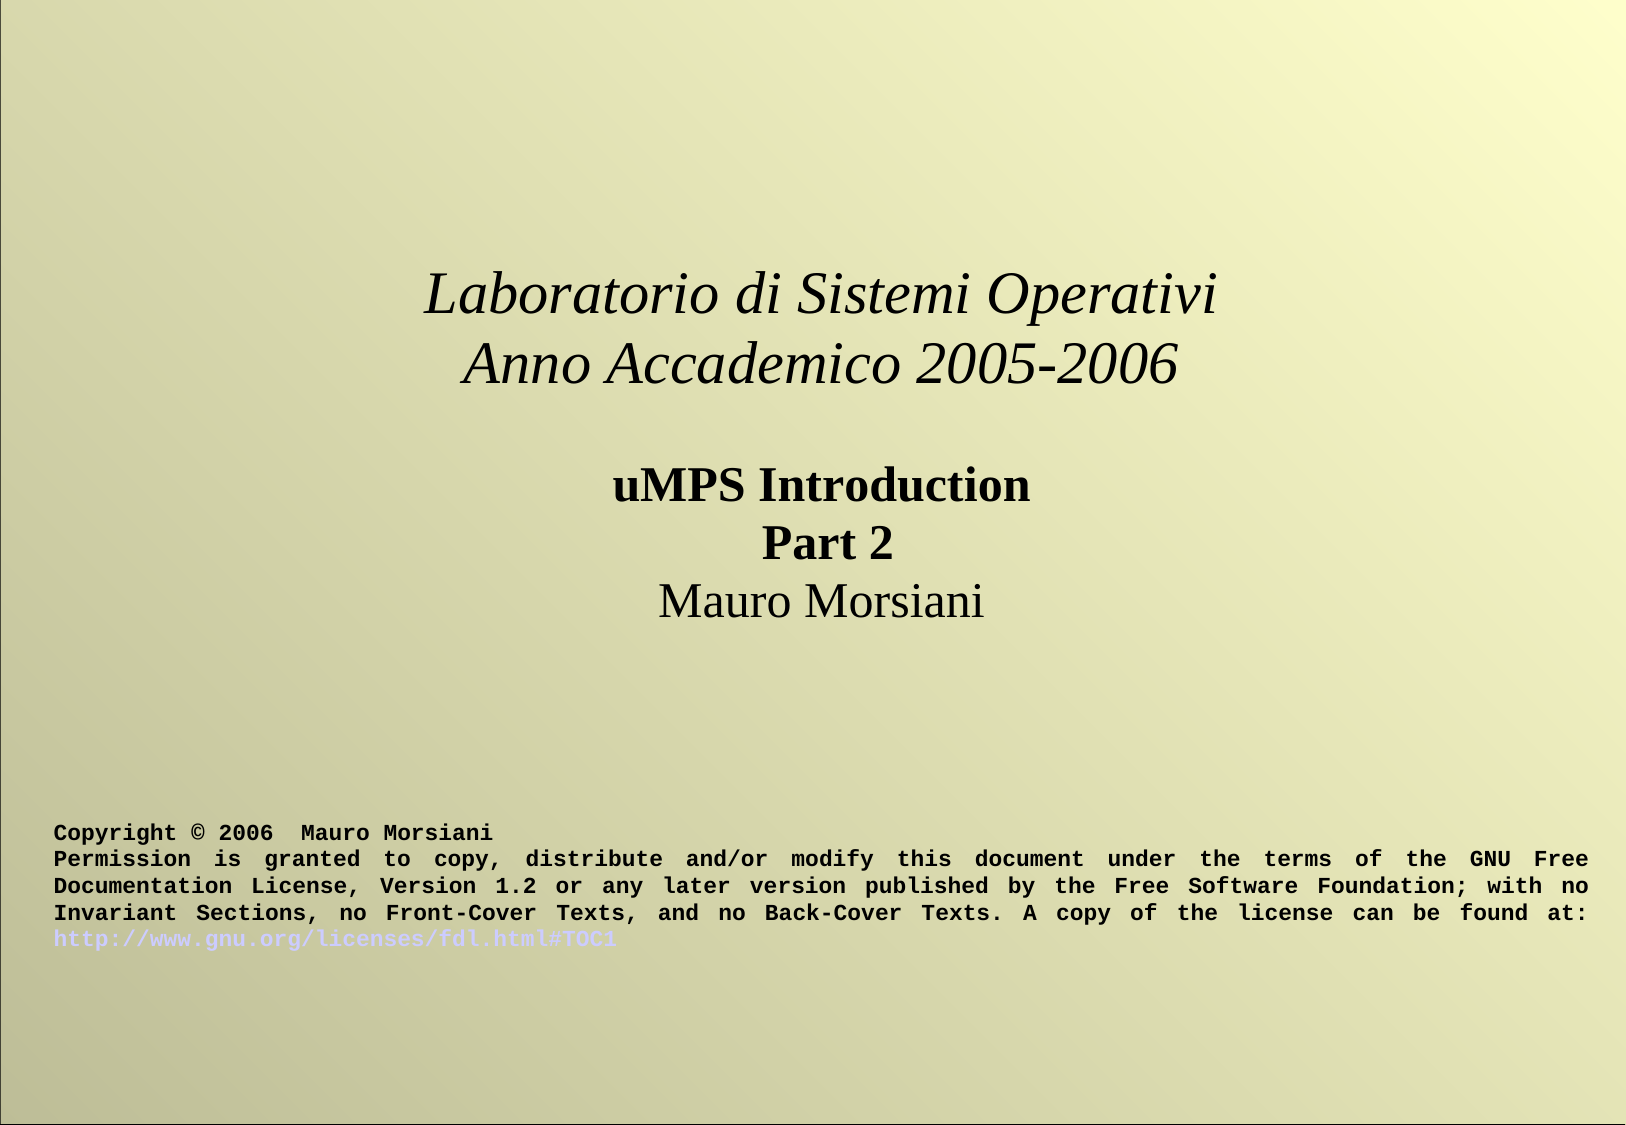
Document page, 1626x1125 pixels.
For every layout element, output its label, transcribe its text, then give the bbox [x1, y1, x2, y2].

text_box [0, 0, 1626, 1125]
text_box Laboratorio di Sistemi Operativi Anno Accademico 2005-2006 uMPS Introduction Part 2 Mauro Morsiani Copyright © 2006 Mauro Morsiani Permission is granted to copy, distribute and/or modify this document under the terms of the GNU Free Documentation License, Version 1.2 or any later version published by the Free Software Foundation; with no Invariant Sections, no Front-Cover Texts, and no Back-Cover Texts. A copy of the license can be found at: http://www.gnu.org/licenses/fdl.html#TOC1 [53, 48, 1590, 982]
